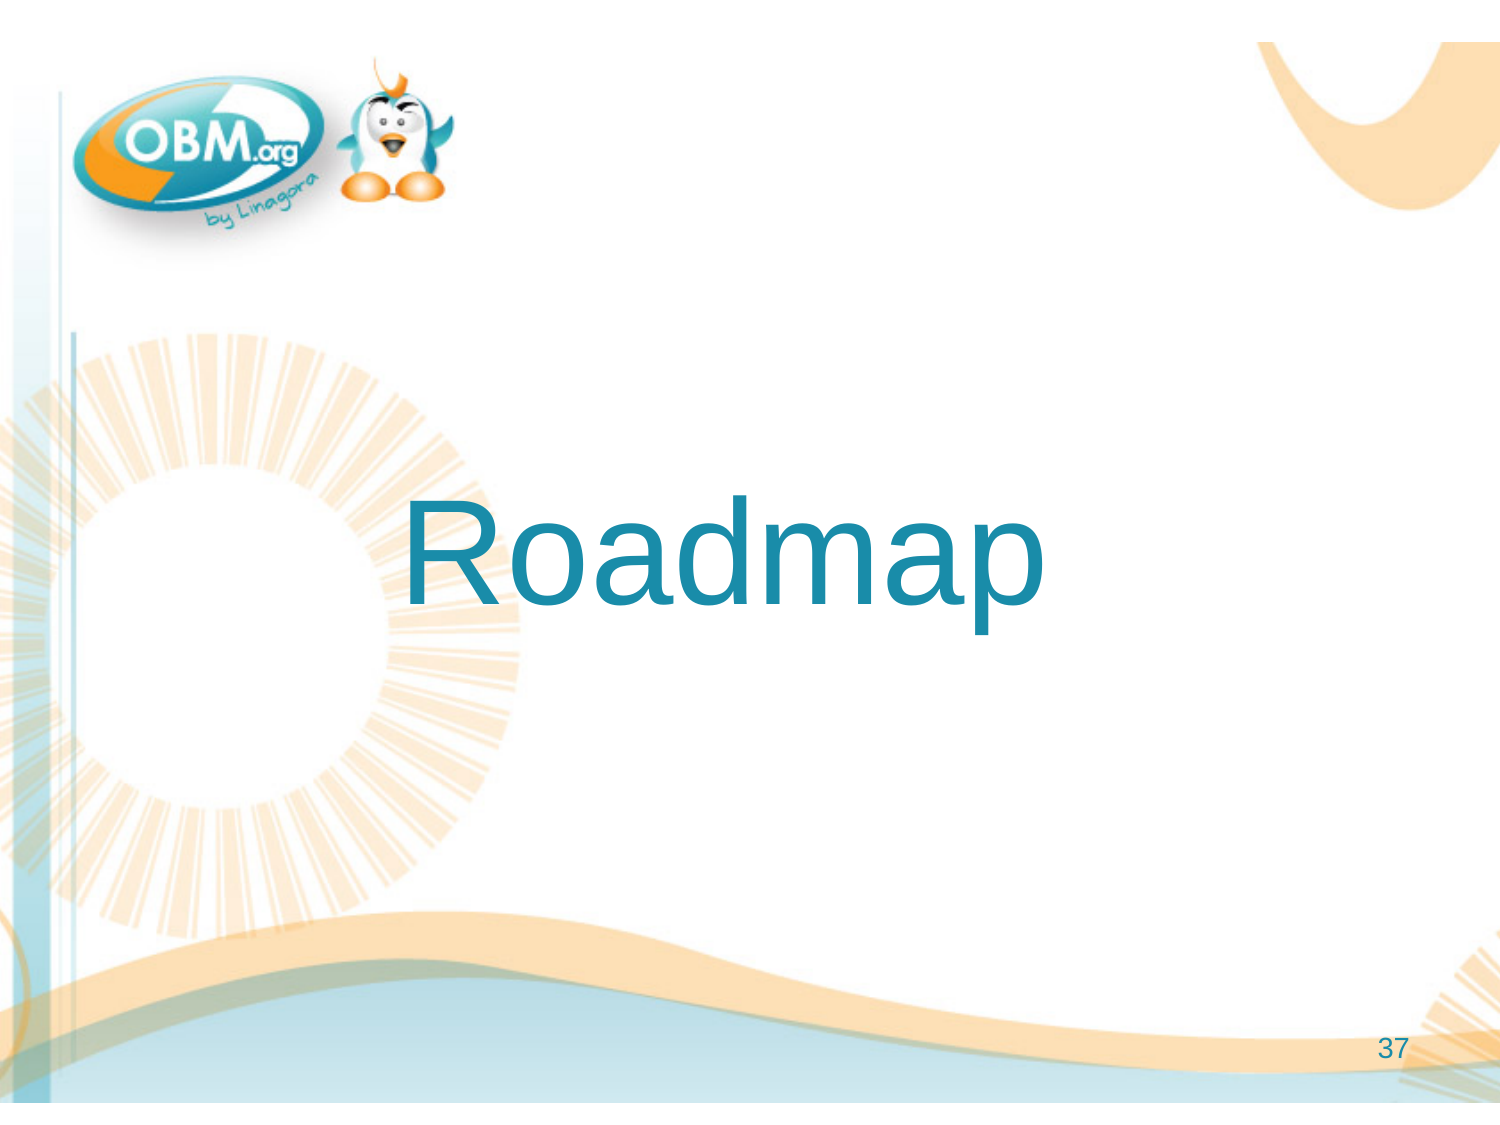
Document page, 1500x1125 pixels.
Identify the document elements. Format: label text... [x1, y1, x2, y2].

picture [0, 42, 1500, 1103]
text_box Roadmap [383, 472, 1065, 656]
